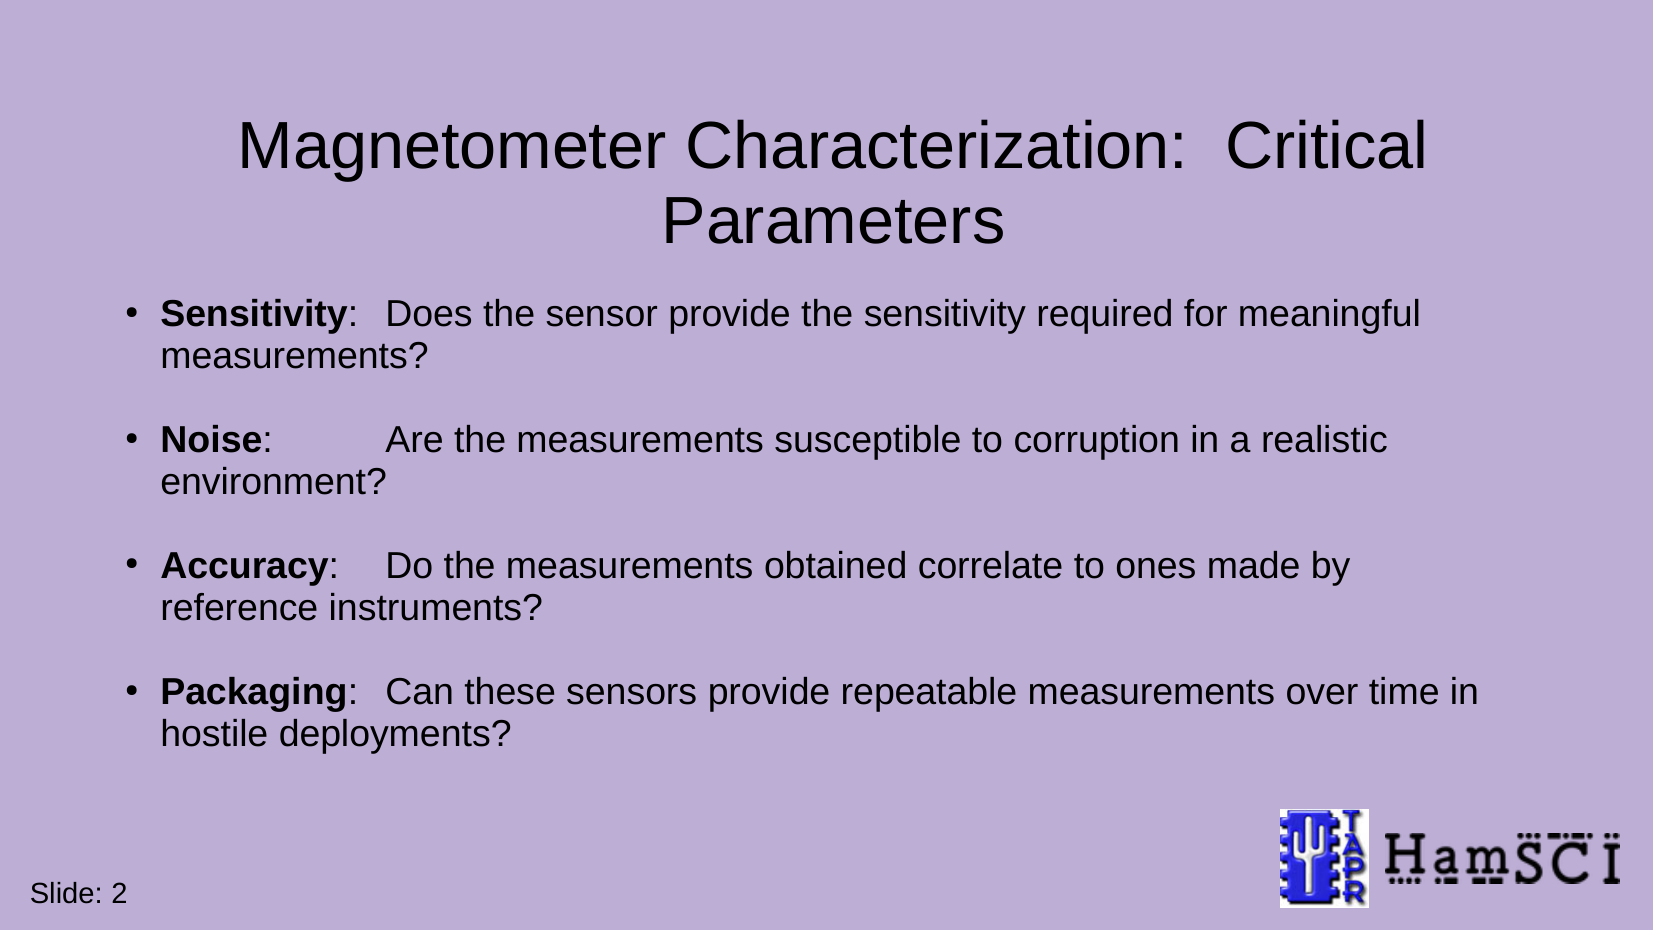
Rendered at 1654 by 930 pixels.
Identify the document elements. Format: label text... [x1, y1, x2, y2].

title Magnetometer Characterization: Critical Parameters [90, 90, 1578, 277]
picture [1280, 809, 1369, 908]
text_box Sensitivity: Does the sensor provide the sensitivity required for meaningful measurements? Noise: Are the measurements susceptible to corruption in a realistic environment? Accuracy: Do the measurements obtained correlate to ones made by reference instruments? Packaging: Can these sensors provide repeatable measurements over time in hostile deployments? [110, 284, 1516, 762]
picture [1385, 833, 1620, 884]
